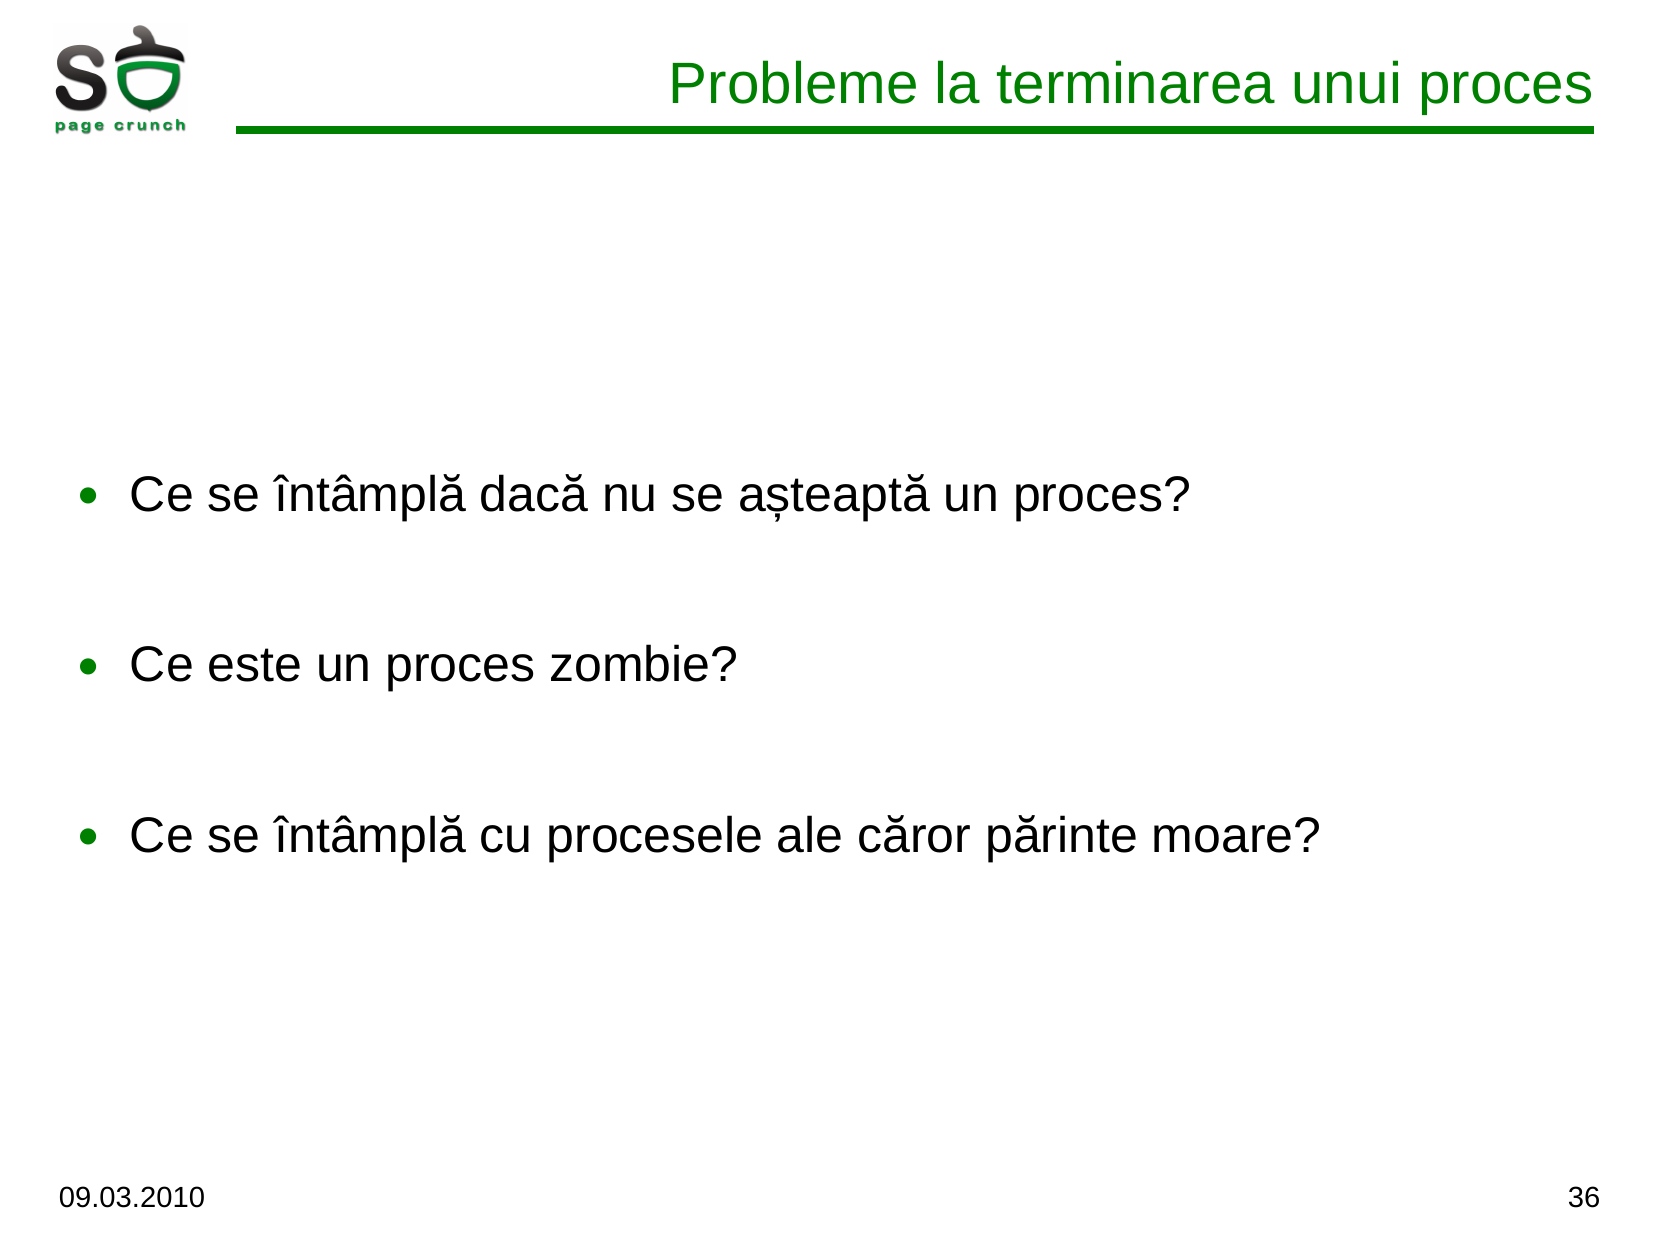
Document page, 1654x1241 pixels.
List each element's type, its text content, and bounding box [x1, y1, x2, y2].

title Probleme la terminarea unui proces [236, 49, 1595, 119]
list Ce se întâmplă dacă nu se așteaptă un proces? Ce este un proces zombie? Ce se întâmplă cu procesele ale căror părinte moare? [59, 177, 1595, 1152]
picture [53, 23, 188, 136]
